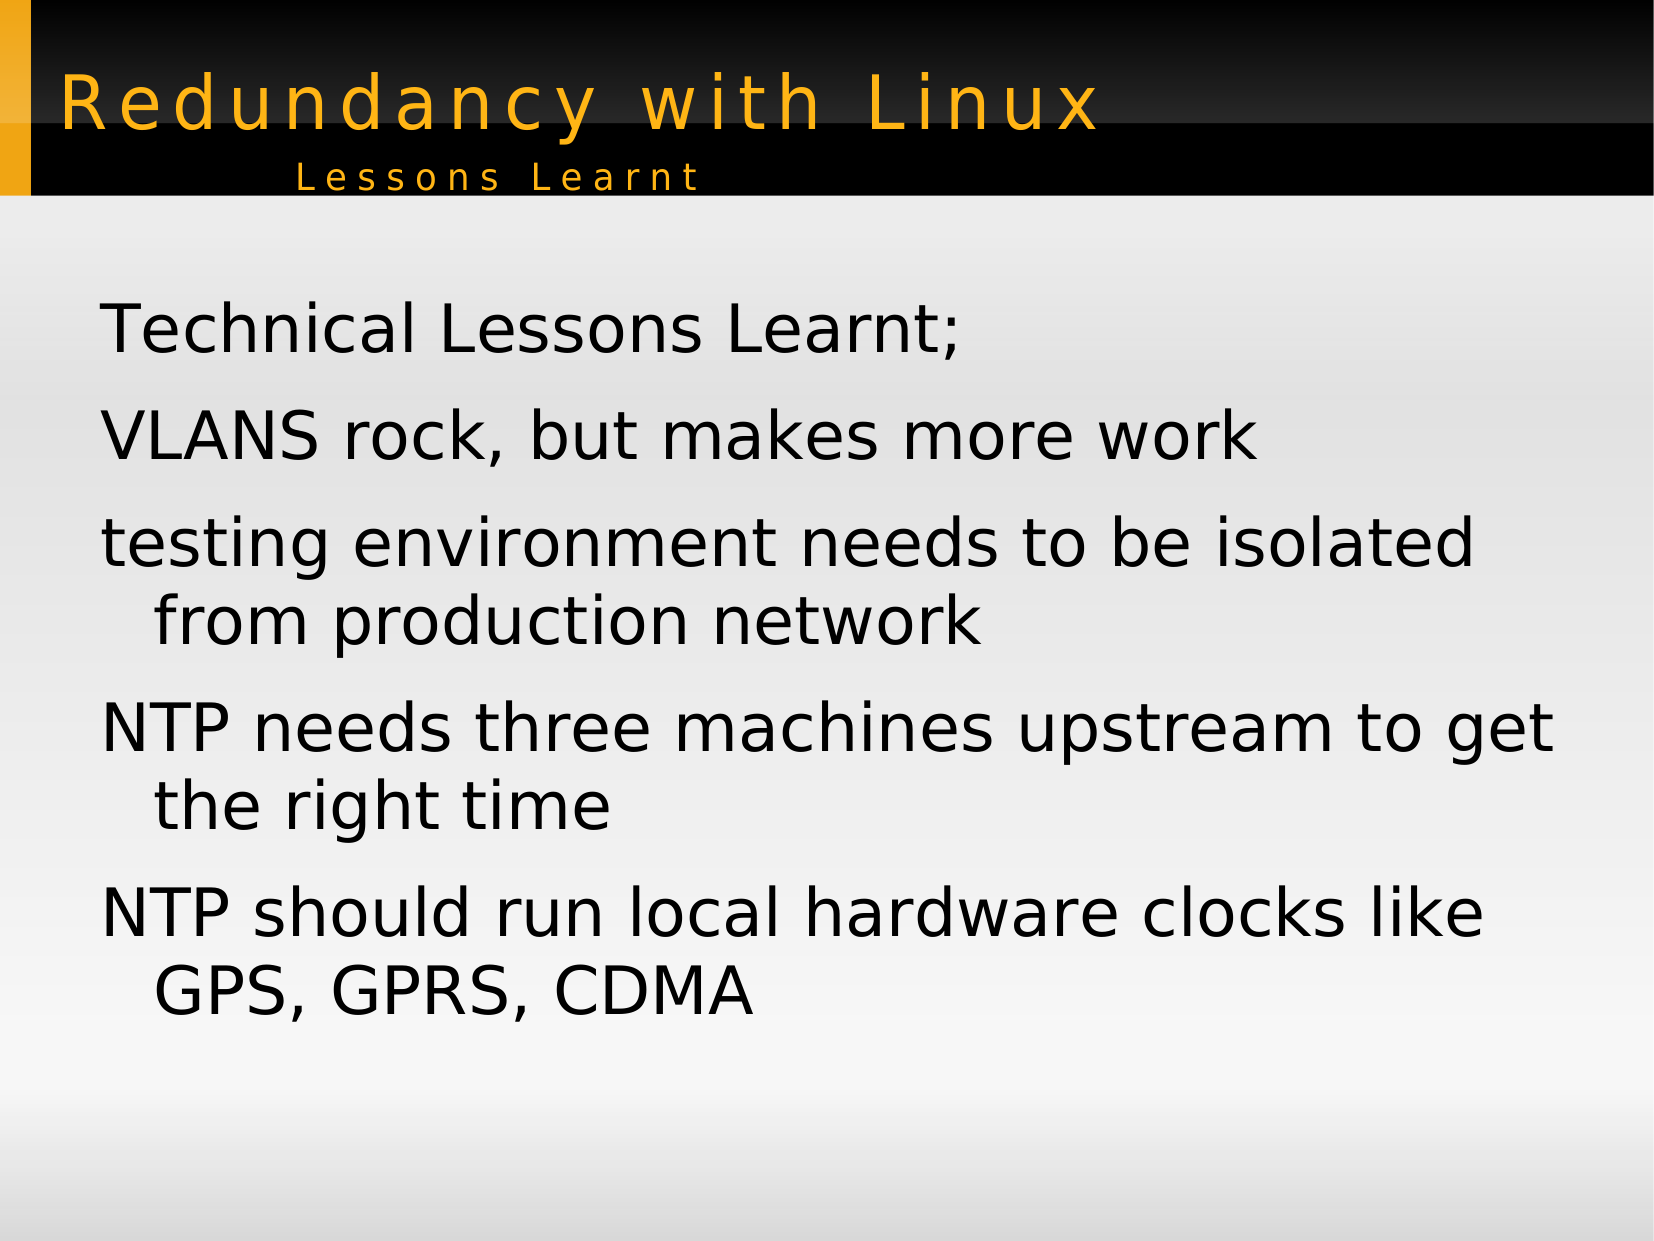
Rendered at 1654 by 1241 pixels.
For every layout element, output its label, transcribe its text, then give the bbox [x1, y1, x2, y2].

title Lessons Learnt [295, 118, 1063, 237]
list Technical Lessons Learnt; VLANS rock, but makes more work testing environment needs to be isolated from production network NTP needs three machines upstream to get the right time NTP should run local hardware clocks like GPS, GPRS, CDMA [82, 290, 1571, 1109]
picture [0, 0, 1654, 1241]
title Redundancy with Linux [59, 29, 1270, 178]
